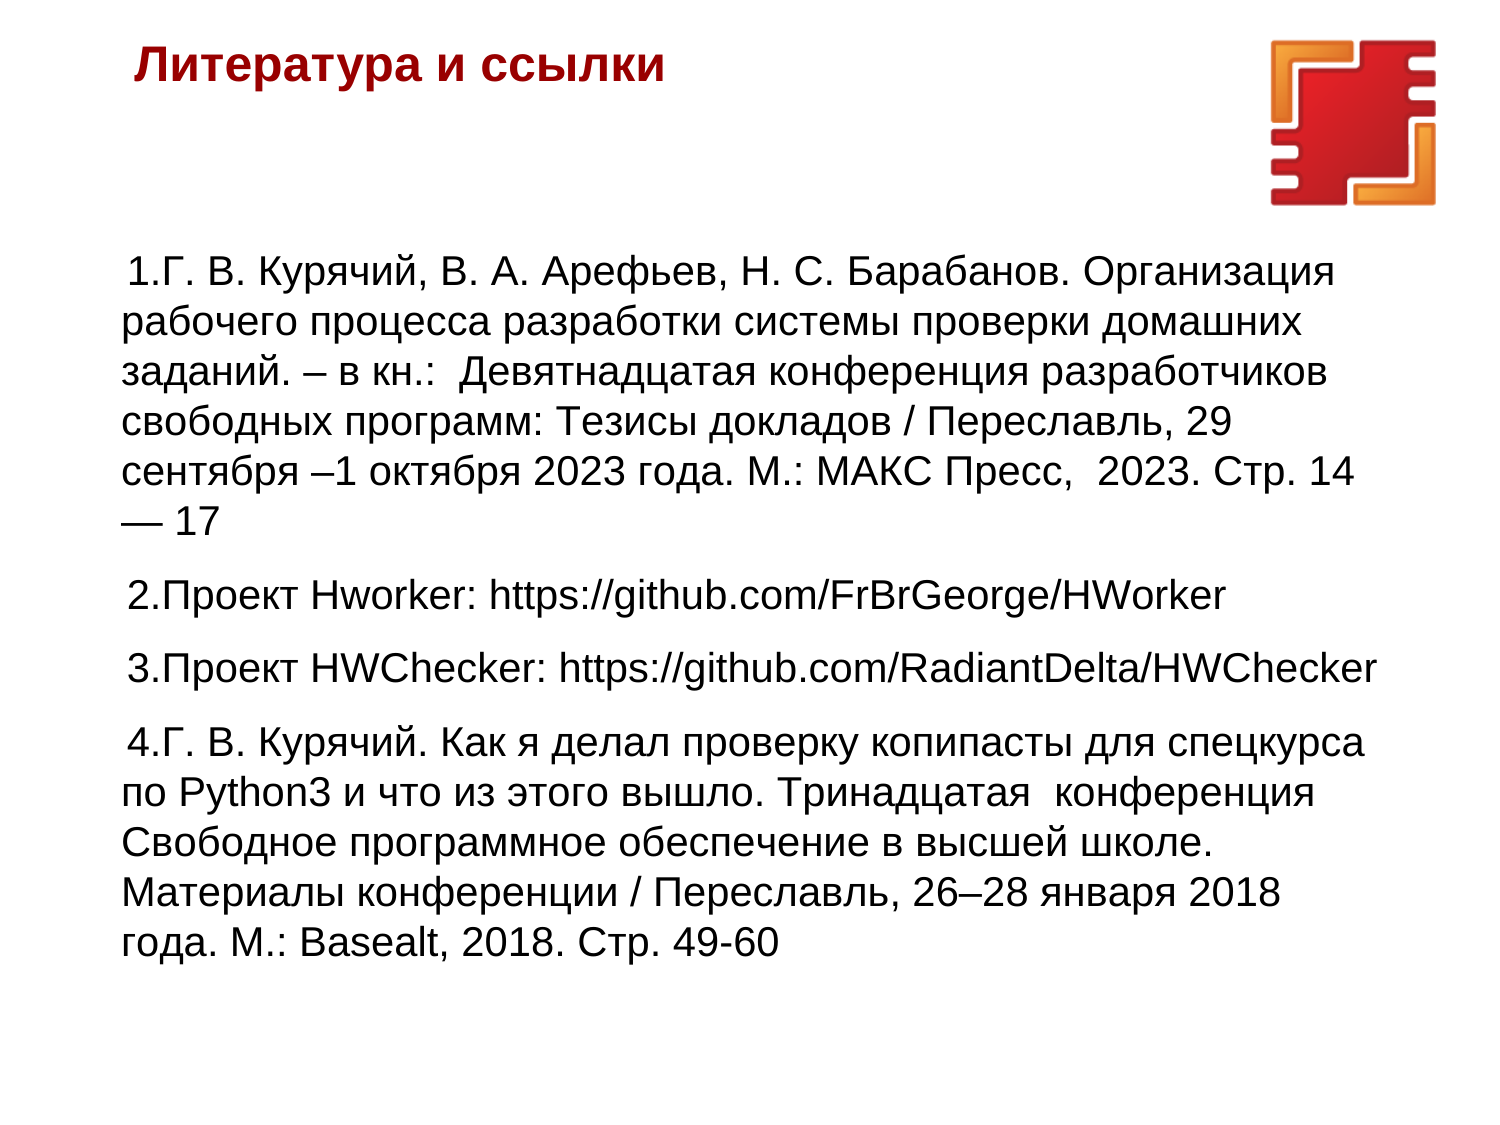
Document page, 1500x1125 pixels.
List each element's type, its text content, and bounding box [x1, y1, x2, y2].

picture [1266, 35, 1441, 211]
text_box Г. В. Курячий, В. А. Арефьев, Н. С. Барабанов. Организация рабочего процесса разработки системы проверки домашних заданий. – в кн.: Девятнадцатая конференция разработчиков свободных программ: Тезисы докладов / Переславль, 29 сентября –1 октября 2023 года. М.: МАКС Пресс, 2023. Стр. 14 — 17 Проект Hworker: https://github.com/FrBrGeorge/HWorker Проект HWChecker: https://github.com/RadiantDelta/HWChecker Г. В. Курячий. Как я делал проверку копипасты для спецкурса по Python3 и что из этого вышло. Тринадцатая конференция Свободное программное обеспечение в высшей школе. Материалы конференции / Переславль, 26–28 января 2018 года. М.: Basealt, 2018. Стр. 49-60 [106, 236, 1406, 898]
text_box Литература и ссылки [119, 23, 1266, 154]
